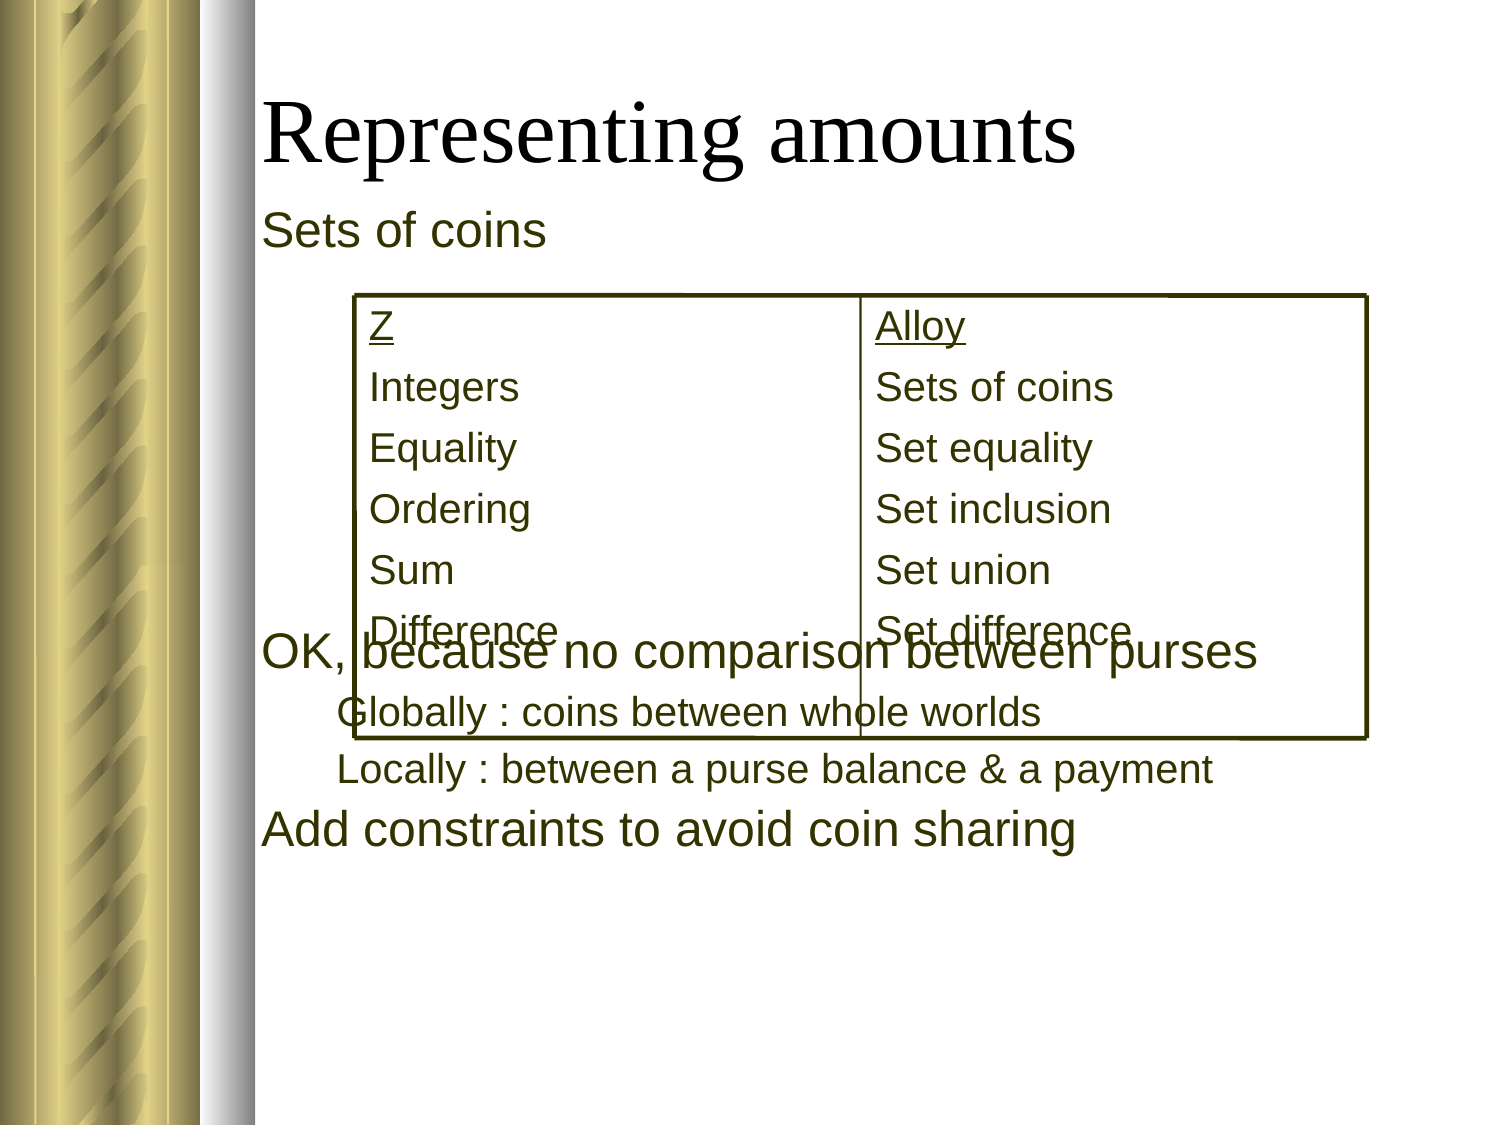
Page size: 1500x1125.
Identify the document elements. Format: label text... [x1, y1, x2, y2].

text_box Z Integers Equality Ordering Sum Difference [357, 298, 859, 735]
list Sets of coins OK, because no comparison between purses Globally : coins between whole worlds Locally : between a purse balance & a payment Add constraints to avoid coin sharing [246, 200, 1476, 1110]
title Representing amounts [246, 37, 1476, 200]
text_box Alloy Sets of coins Set equality Set inclusion Set union Set difference [862, 298, 1364, 735]
